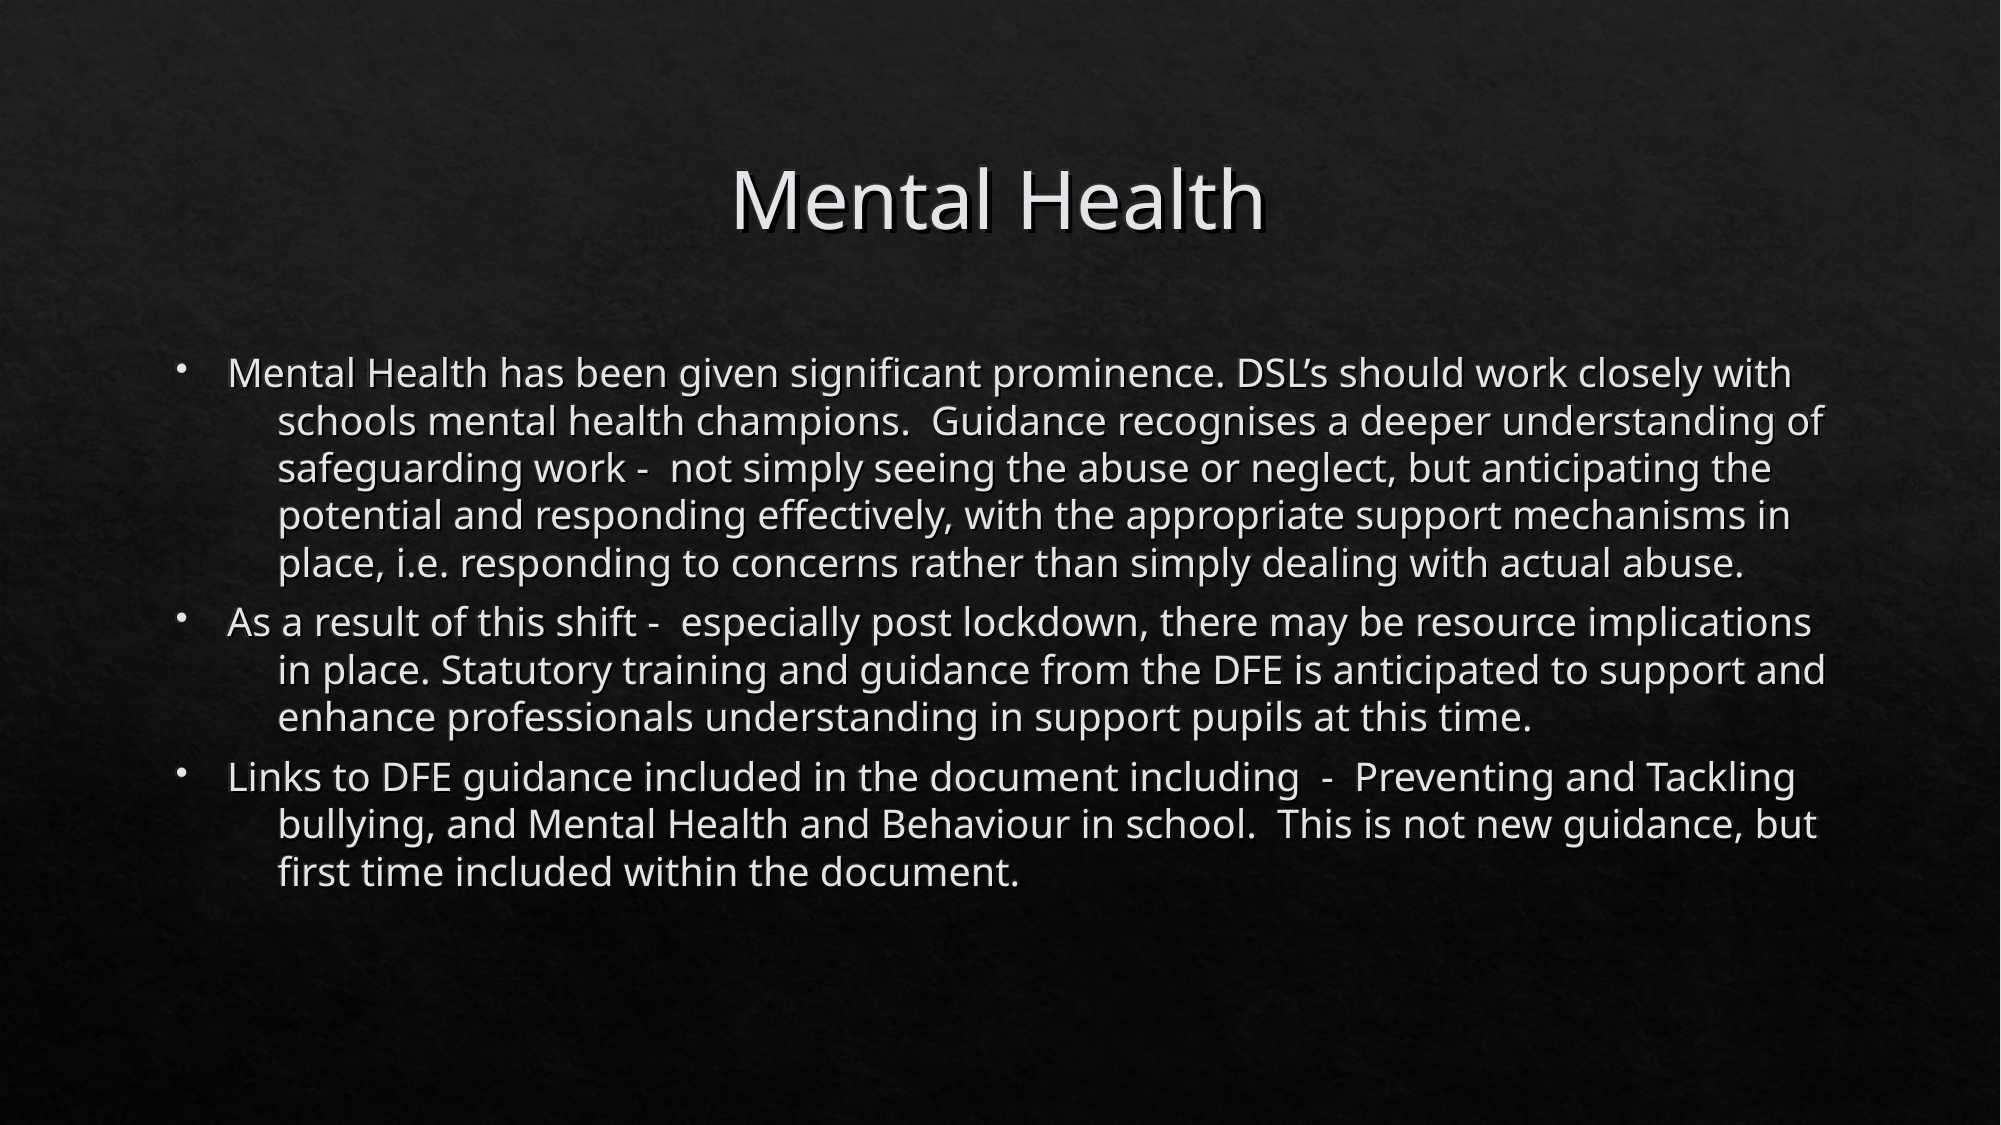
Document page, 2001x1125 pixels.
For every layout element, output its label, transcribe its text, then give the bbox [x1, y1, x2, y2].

list Mental Health has been given significant prominence. DSL’s should work closely with schools mental health champions. Guidance recognises a deeper understanding of safeguarding work - not simply seeing the abuse or neglect, but anticipating the potential and responding effectively, with the appropriate support mechanisms in place, i.e. responding to concerns rather than simply dealing with actual abuse. As a result of this shift - especially post lockdown, there may be resource implications in place. Statutory training and guidance from the DFE is anticipated to support and enhance professionals understanding in support pupils at this time. Links to DFE guidance included in the document including - Preventing and Tackling bullying, and Mental Health and Behaviour in school. This is not new guidance, but first time included within the document. [149, 340, 1849, 951]
title Mental Health [149, 99, 1849, 307]
